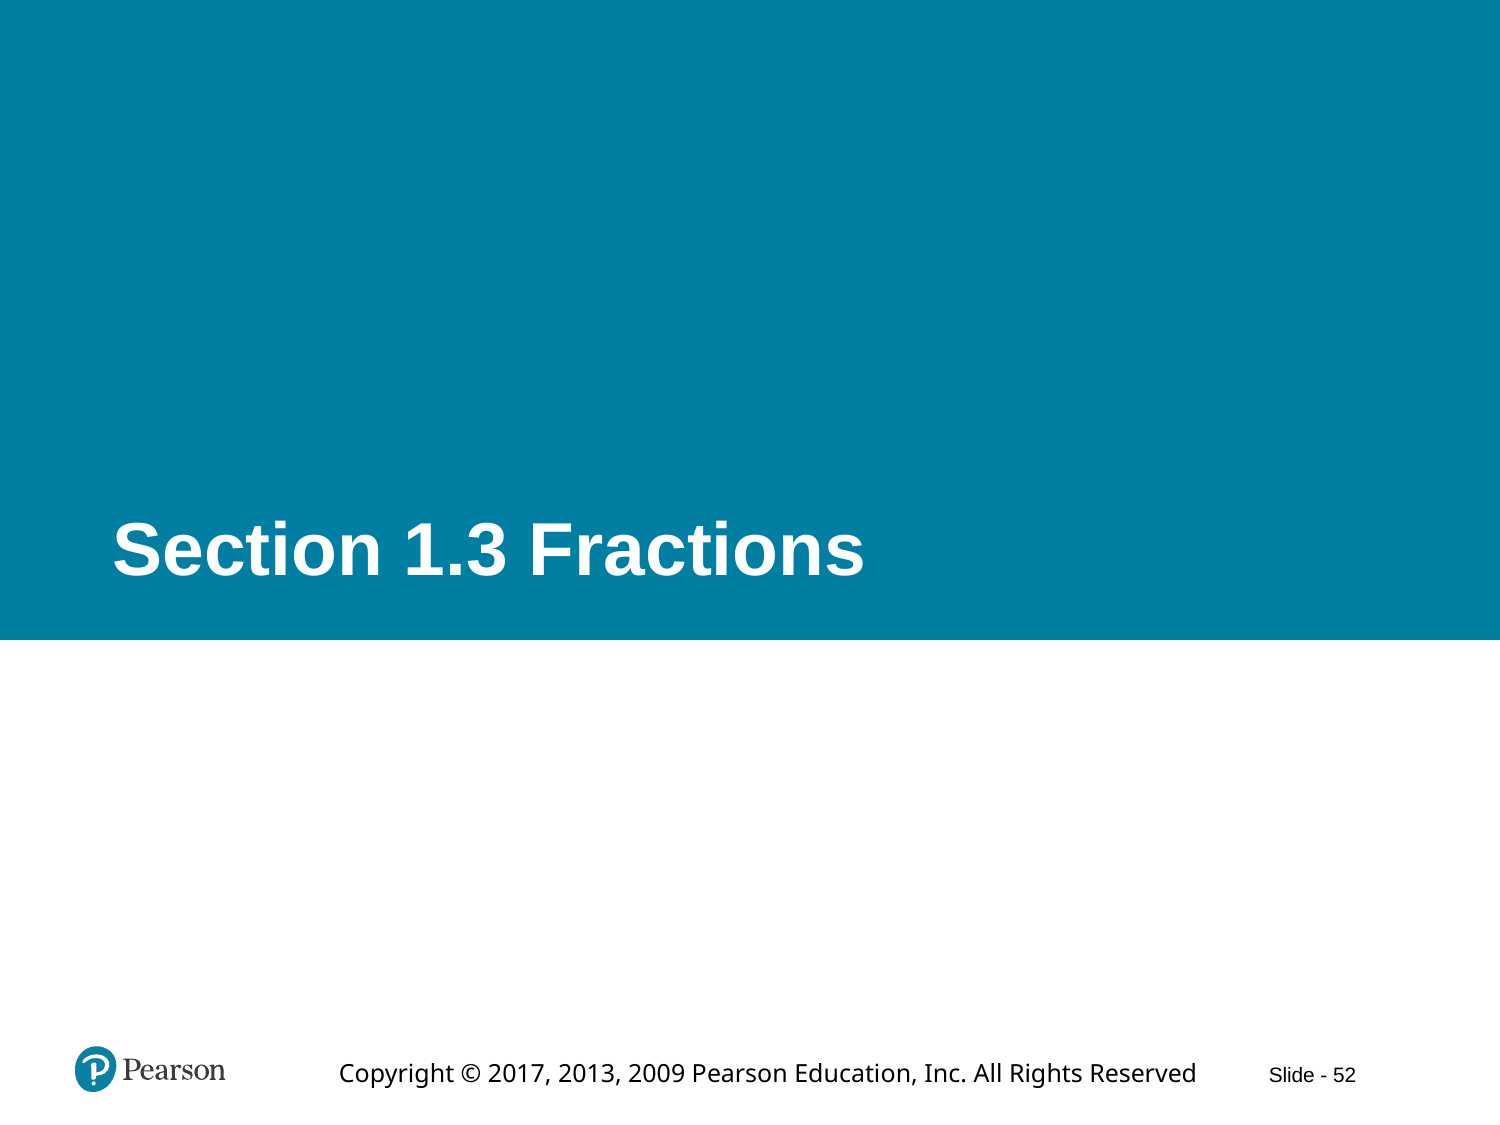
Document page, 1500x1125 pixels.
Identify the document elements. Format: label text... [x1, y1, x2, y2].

title Section 1.3 Fractions [112, 125, 1388, 591]
